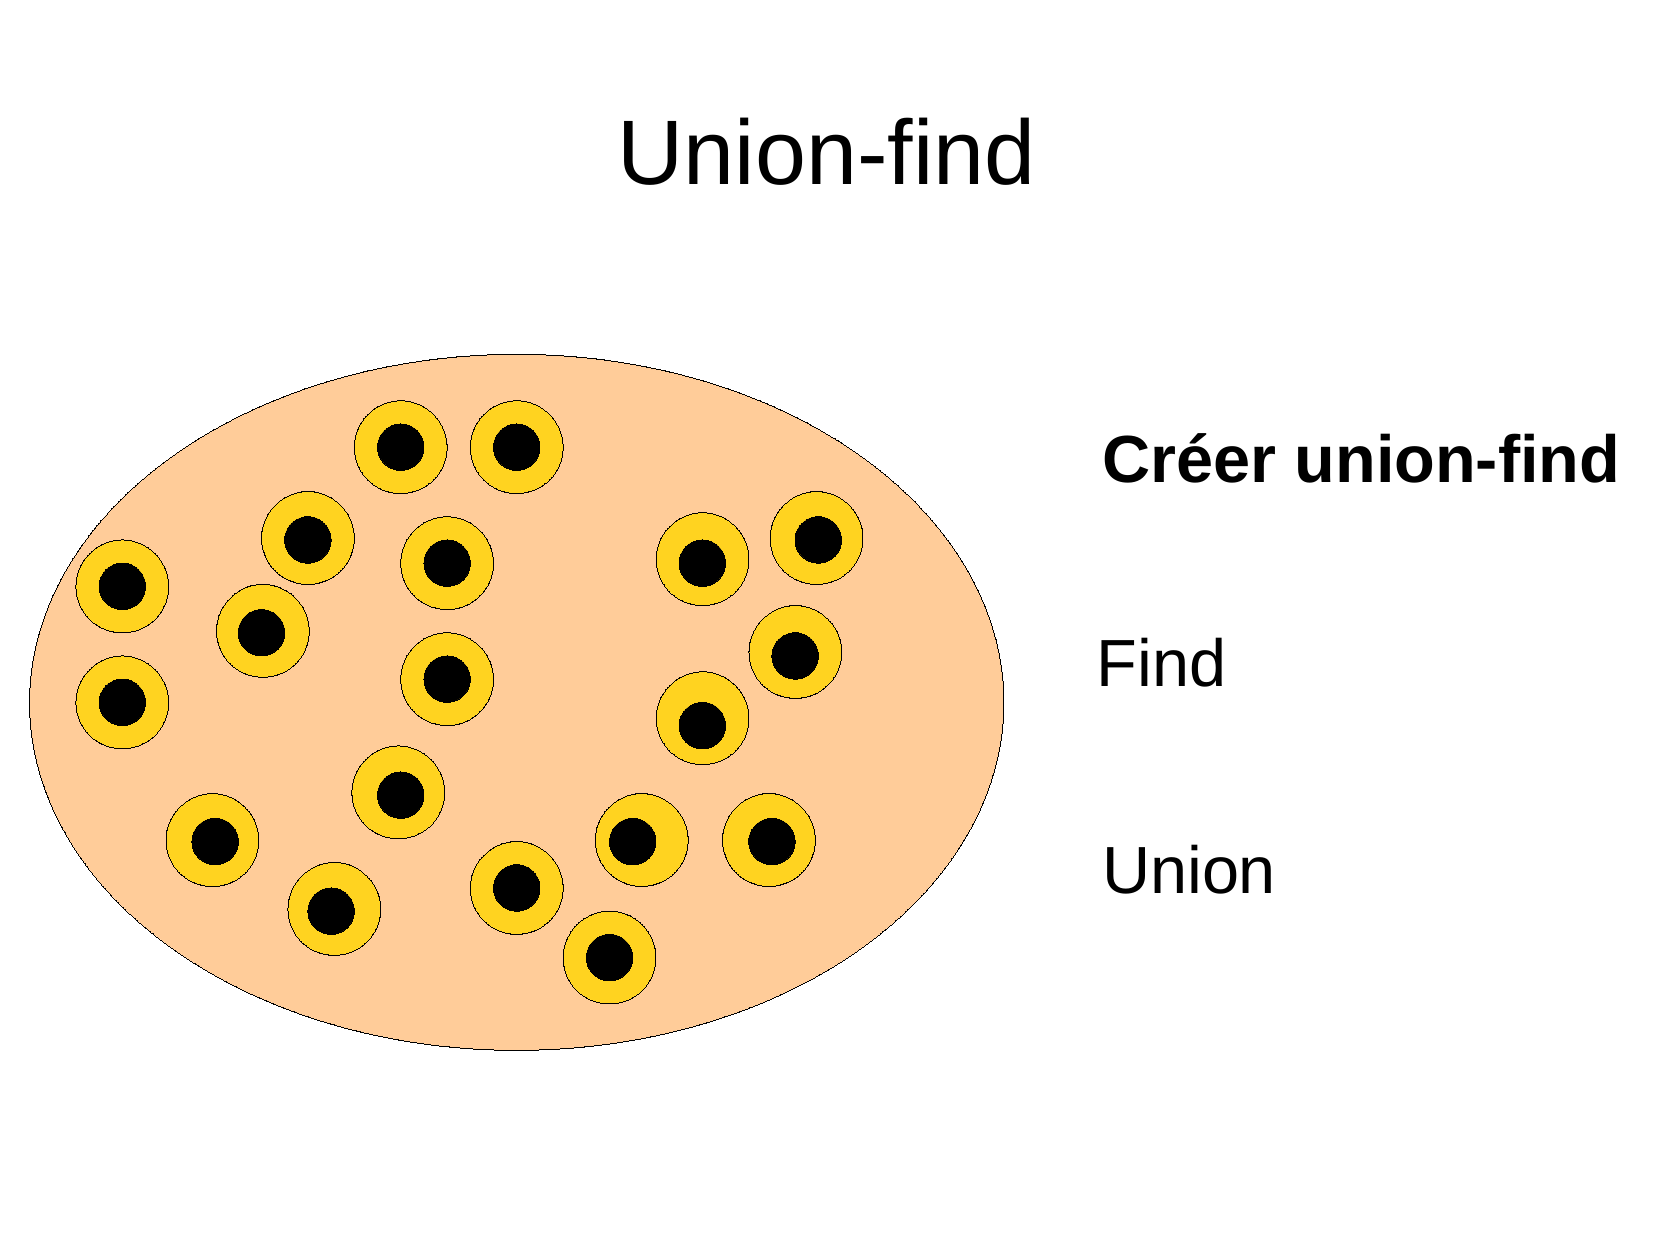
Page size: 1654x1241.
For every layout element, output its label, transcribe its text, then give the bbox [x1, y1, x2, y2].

text_box [29, 354, 1004, 1051]
text_box Find [1082, 619, 1242, 709]
text_box Union [1087, 825, 1292, 916]
title Union-find [82, 49, 1571, 257]
text_box Créer union-find [1087, 415, 1637, 505]
